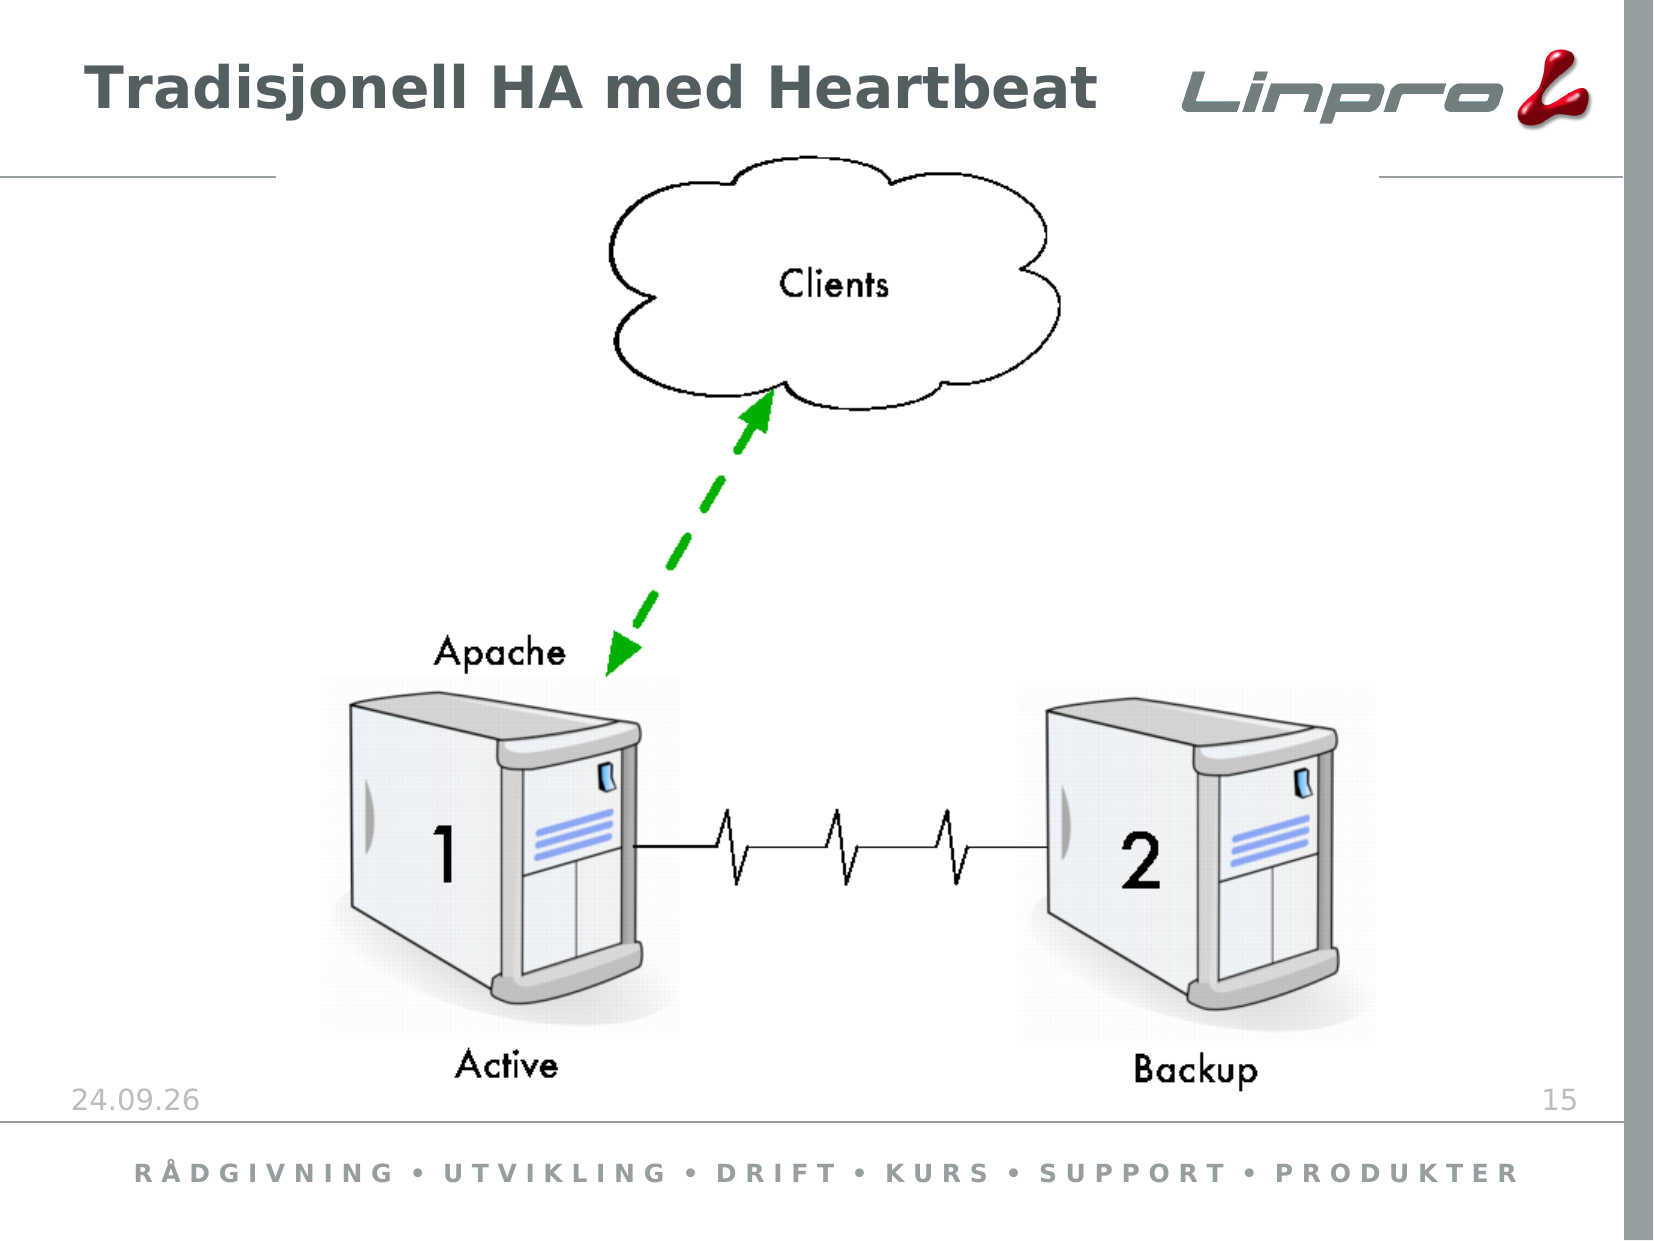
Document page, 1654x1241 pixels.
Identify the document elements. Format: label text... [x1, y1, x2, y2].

picture [1181, 47, 1595, 133]
title Tradisjonell HA med Heartbeat [84, 49, 1573, 128]
picture [276, 147, 1379, 1096]
